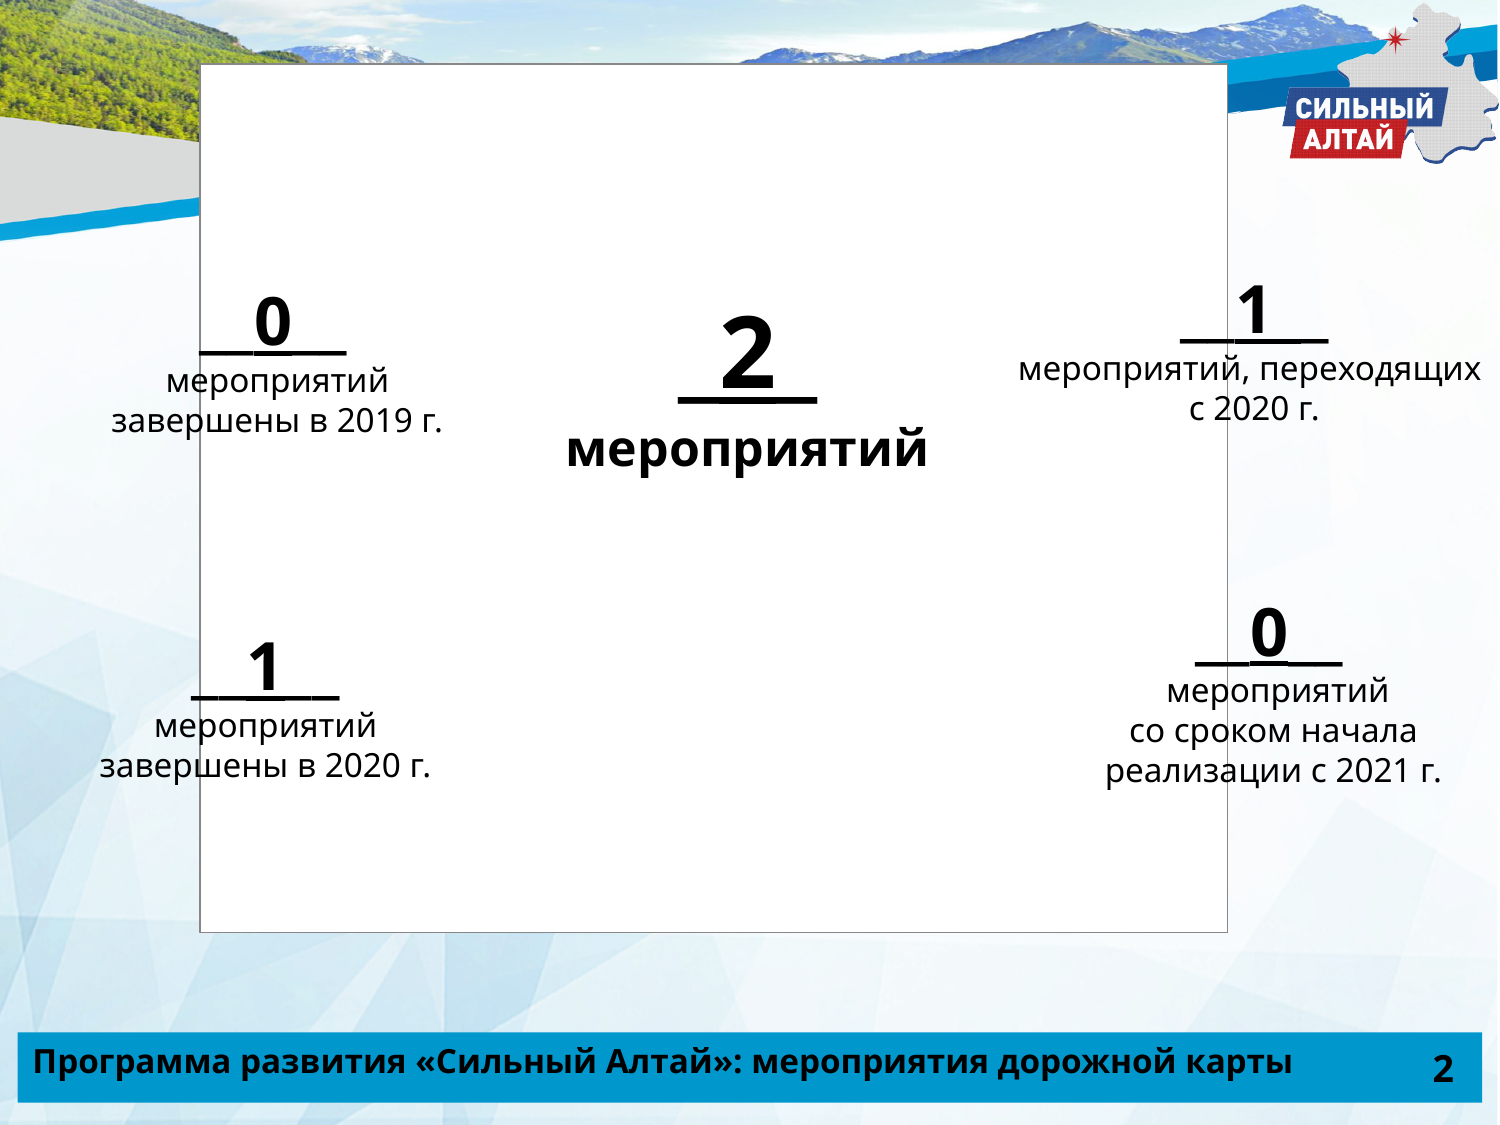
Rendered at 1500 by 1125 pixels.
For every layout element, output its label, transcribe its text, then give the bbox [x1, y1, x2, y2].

text_box 2 [1417, 1037, 1470, 1098]
text_box __0__ мероприятий завершены в 2019 г. [82, 271, 473, 447]
picture [0, 216, 1498, 1125]
picture [0, 0, 1499, 259]
text_box __1__ мероприятий завершены в 2020 г. [84, 616, 447, 792]
text_box __1__ мероприятий, переходящих с 2020 г. [1003, 259, 1500, 435]
text_box __0__ мероприятий со сроком начала реализации с 2021 г. [1080, 582, 1476, 797]
text_box _2_ мероприятий [550, 295, 945, 486]
chart [199, 63, 1229, 934]
title Программа развития «Сильный Алтай»: мероприятия дорожной карты [17, 1032, 1483, 1103]
